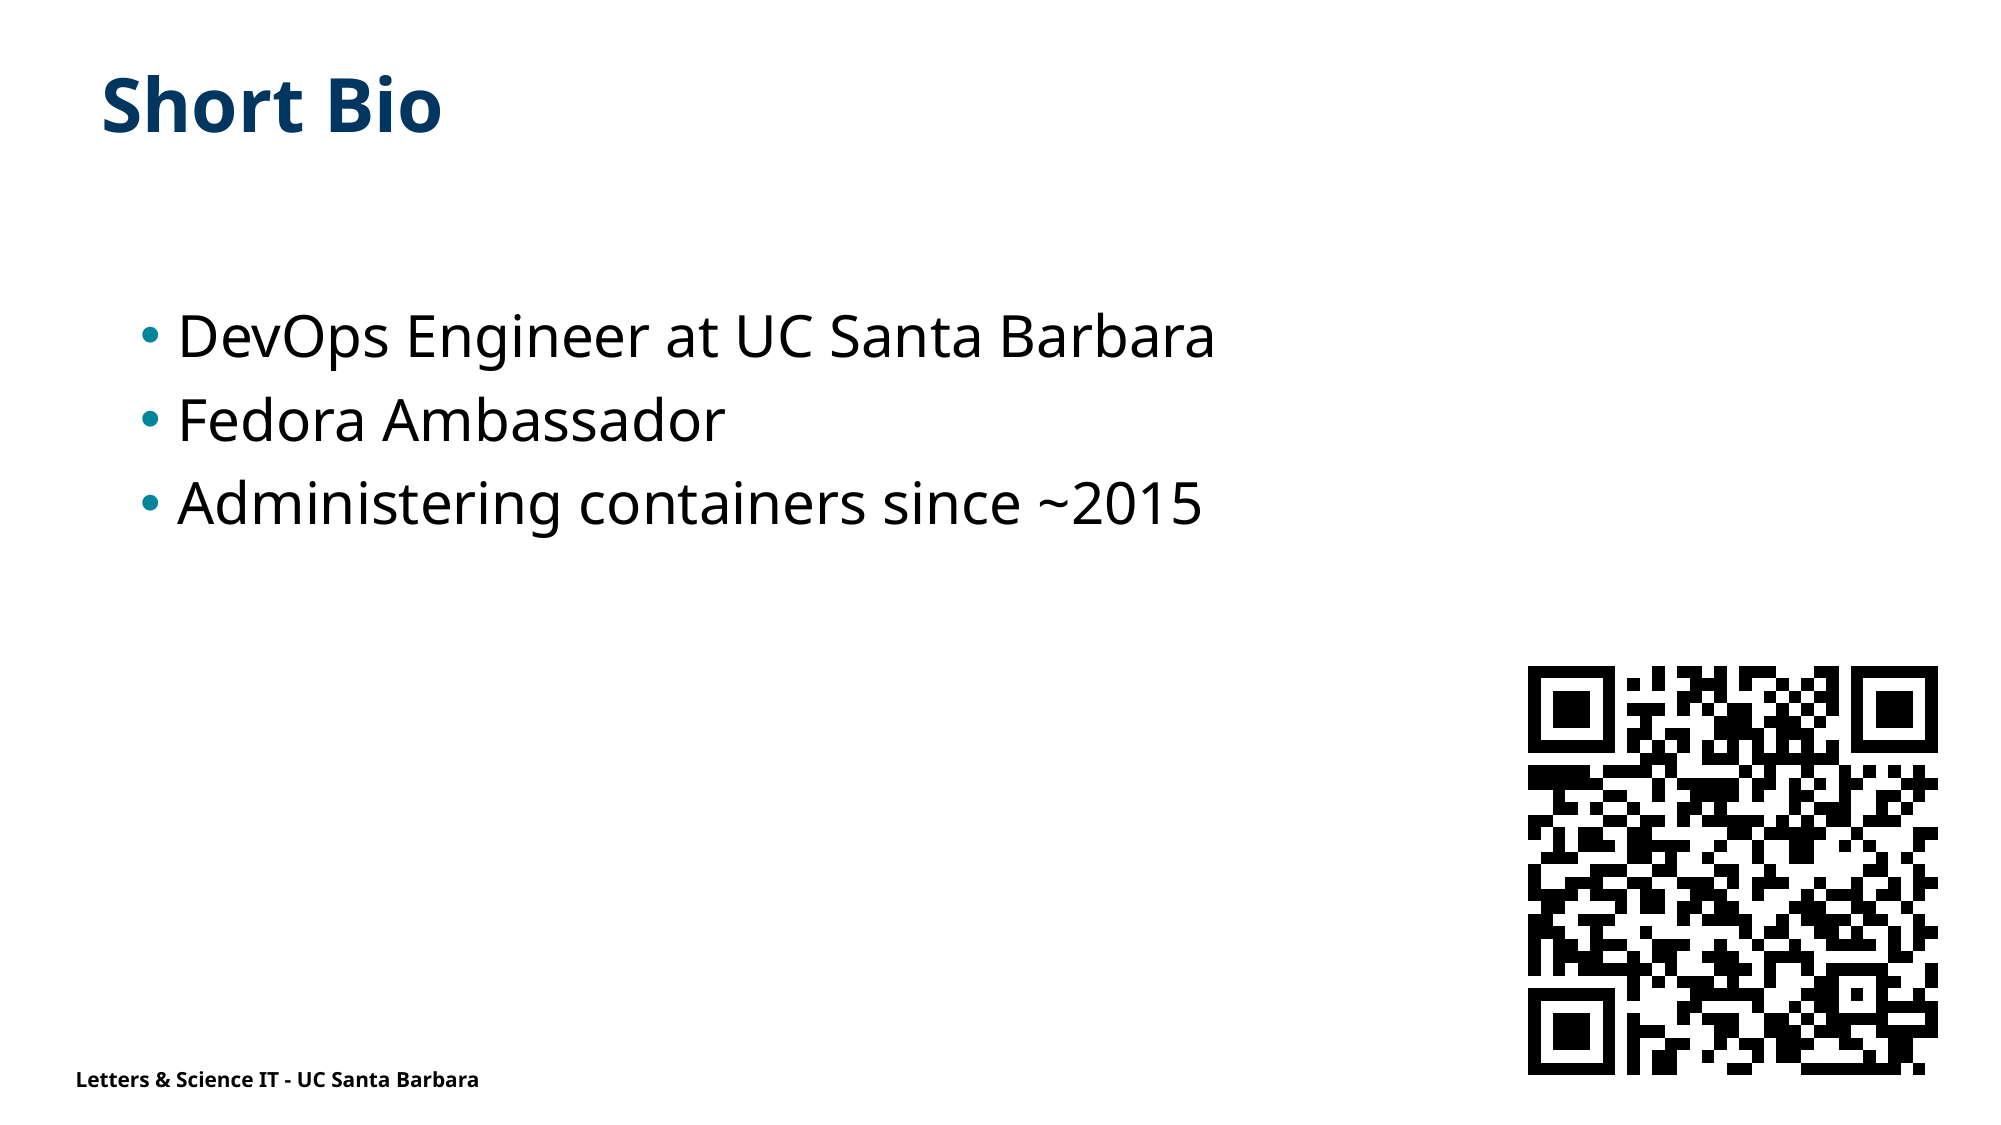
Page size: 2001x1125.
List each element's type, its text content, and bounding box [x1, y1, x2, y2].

picture [1479, 617, 1988, 1125]
title Short Bio [86, 59, 1914, 158]
list DevOps Engineer at UC Santa Barbara Fedora Ambassador Administering containers since ~2015 [125, 299, 1874, 1014]
